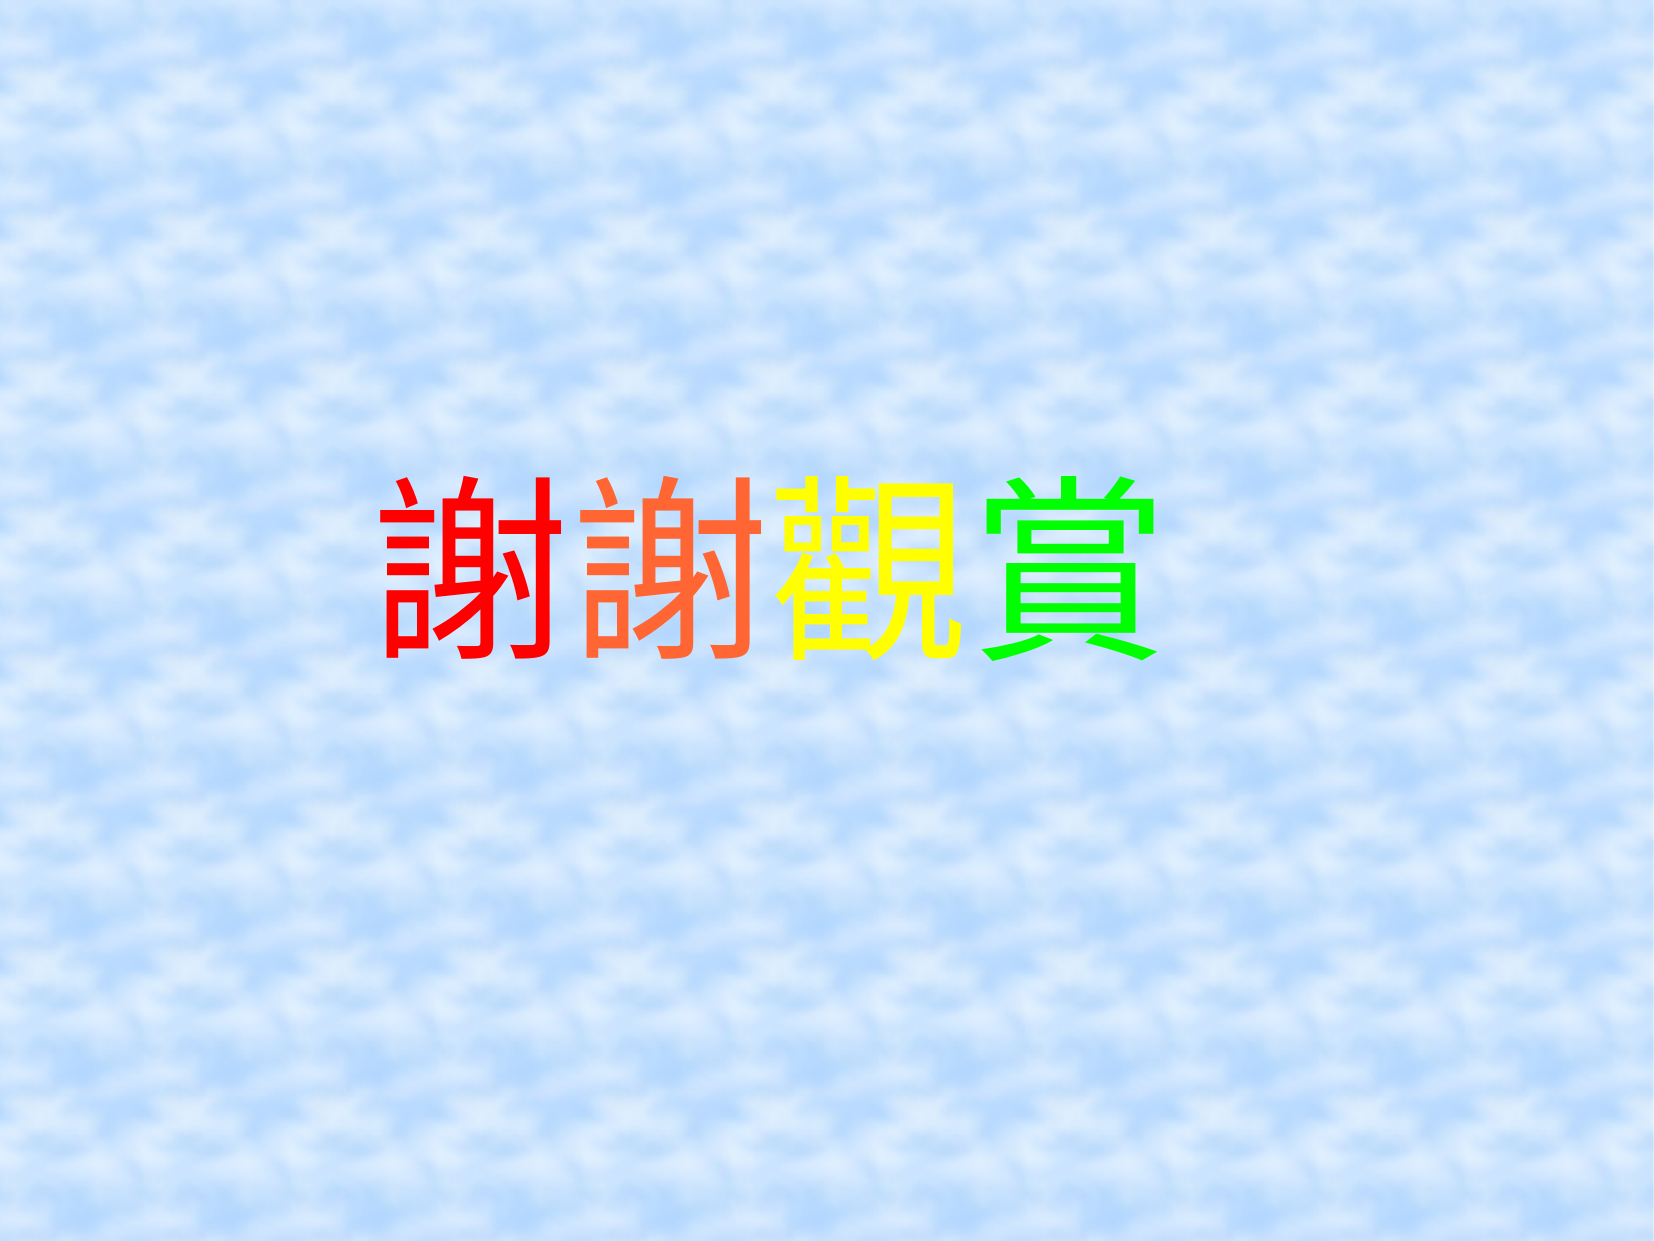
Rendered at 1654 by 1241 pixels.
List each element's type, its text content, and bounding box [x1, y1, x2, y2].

text_box 謝謝觀賞 [354, 405, 1359, 621]
picture [0, 0, 1654, 1241]
